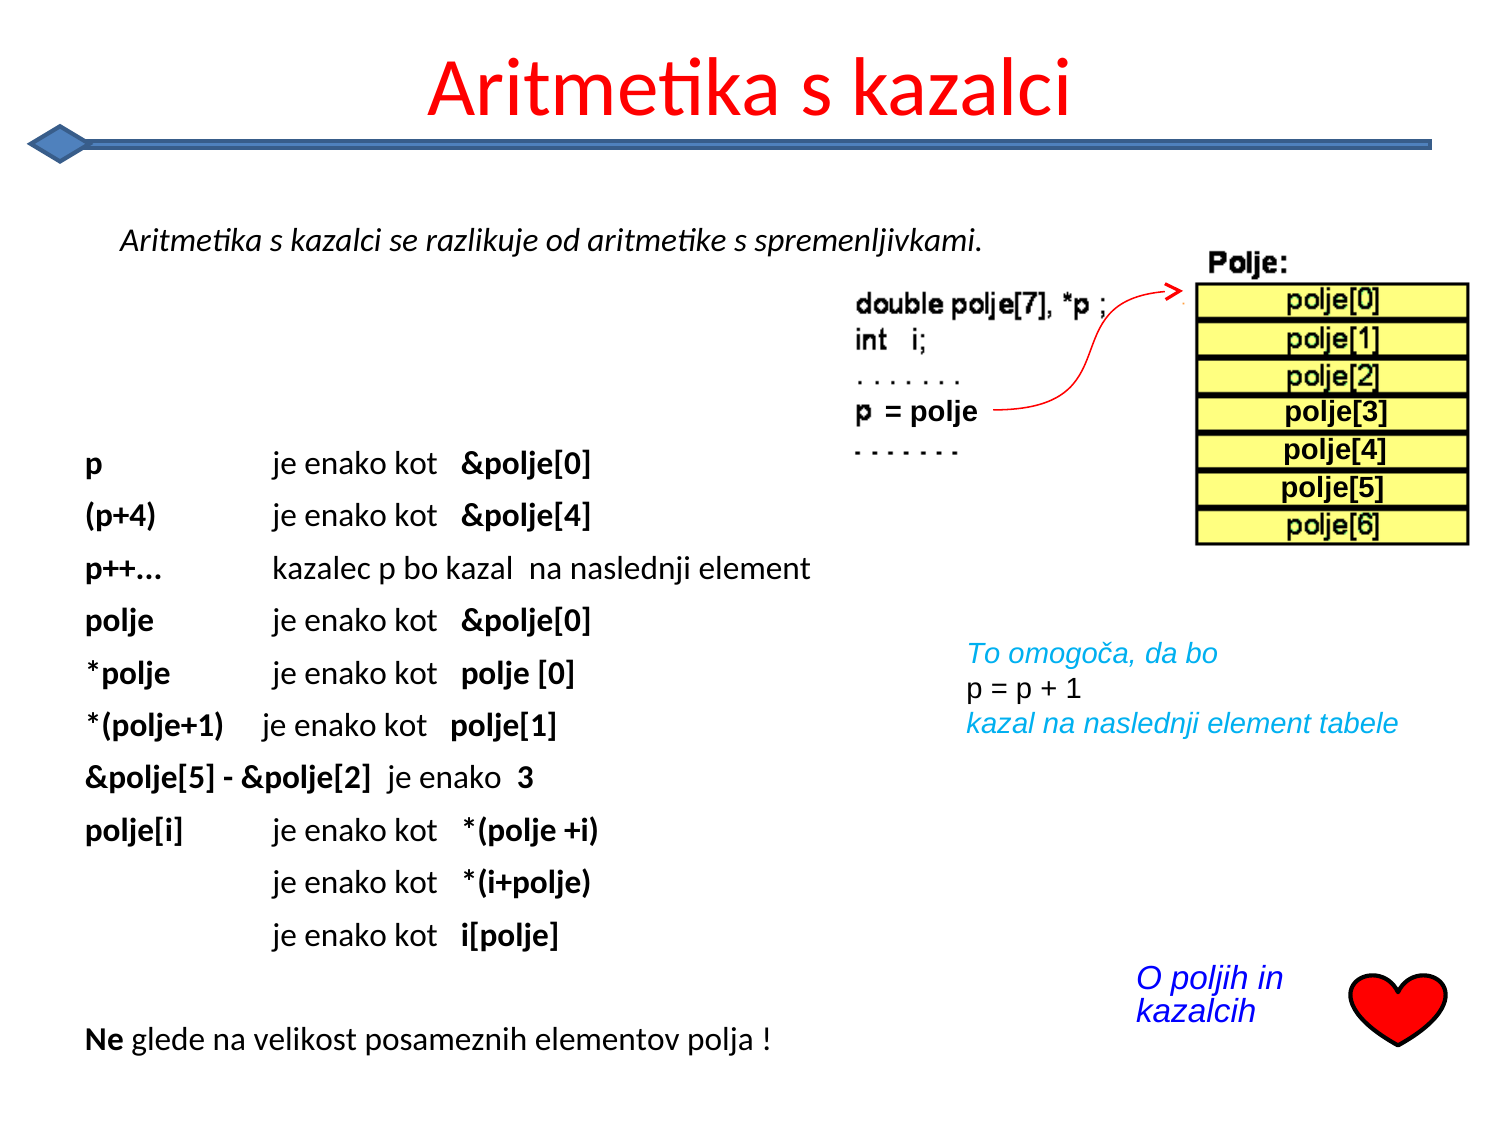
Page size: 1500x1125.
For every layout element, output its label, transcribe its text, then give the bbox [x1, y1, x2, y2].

text_box polje[4] [1268, 423, 1402, 474]
text_box To omogoča, da bo p = p + 1 kazal na naslednji element tabele [951, 627, 1415, 748]
picture [843, 242, 1500, 563]
text_box Aritmetika s kazalci se razlikuje od aritmetike s spremenljivkami. [105, 210, 1290, 267]
text_box polje[5] [1265, 460, 1400, 512]
text_box polje[3] [1269, 384, 1404, 436]
text_box p je enako kot &polje[0] (p+4) je enako kot &polje[4] p++... kazalec p bo kazal na naslednji element polje je enako kot &polje[0] *polje je enako kot polje [0] *(polje+1) je enako kot polje[1] &polje[5] - &polje[2] je enako 3 polje[i] je enako kot *(polje +i) je enako kot *(i+polje) je enako kot i[polje] Ne glede na velikost posameznih elementov polja ! [70, 433, 869, 1066]
title Aritmetika s kazalci [75, 23, 1426, 141]
text_box O poljih in kazalcih [1121, 948, 1323, 1005]
text_box [1350, 975, 1446, 1046]
text_box = polje [870, 384, 994, 436]
